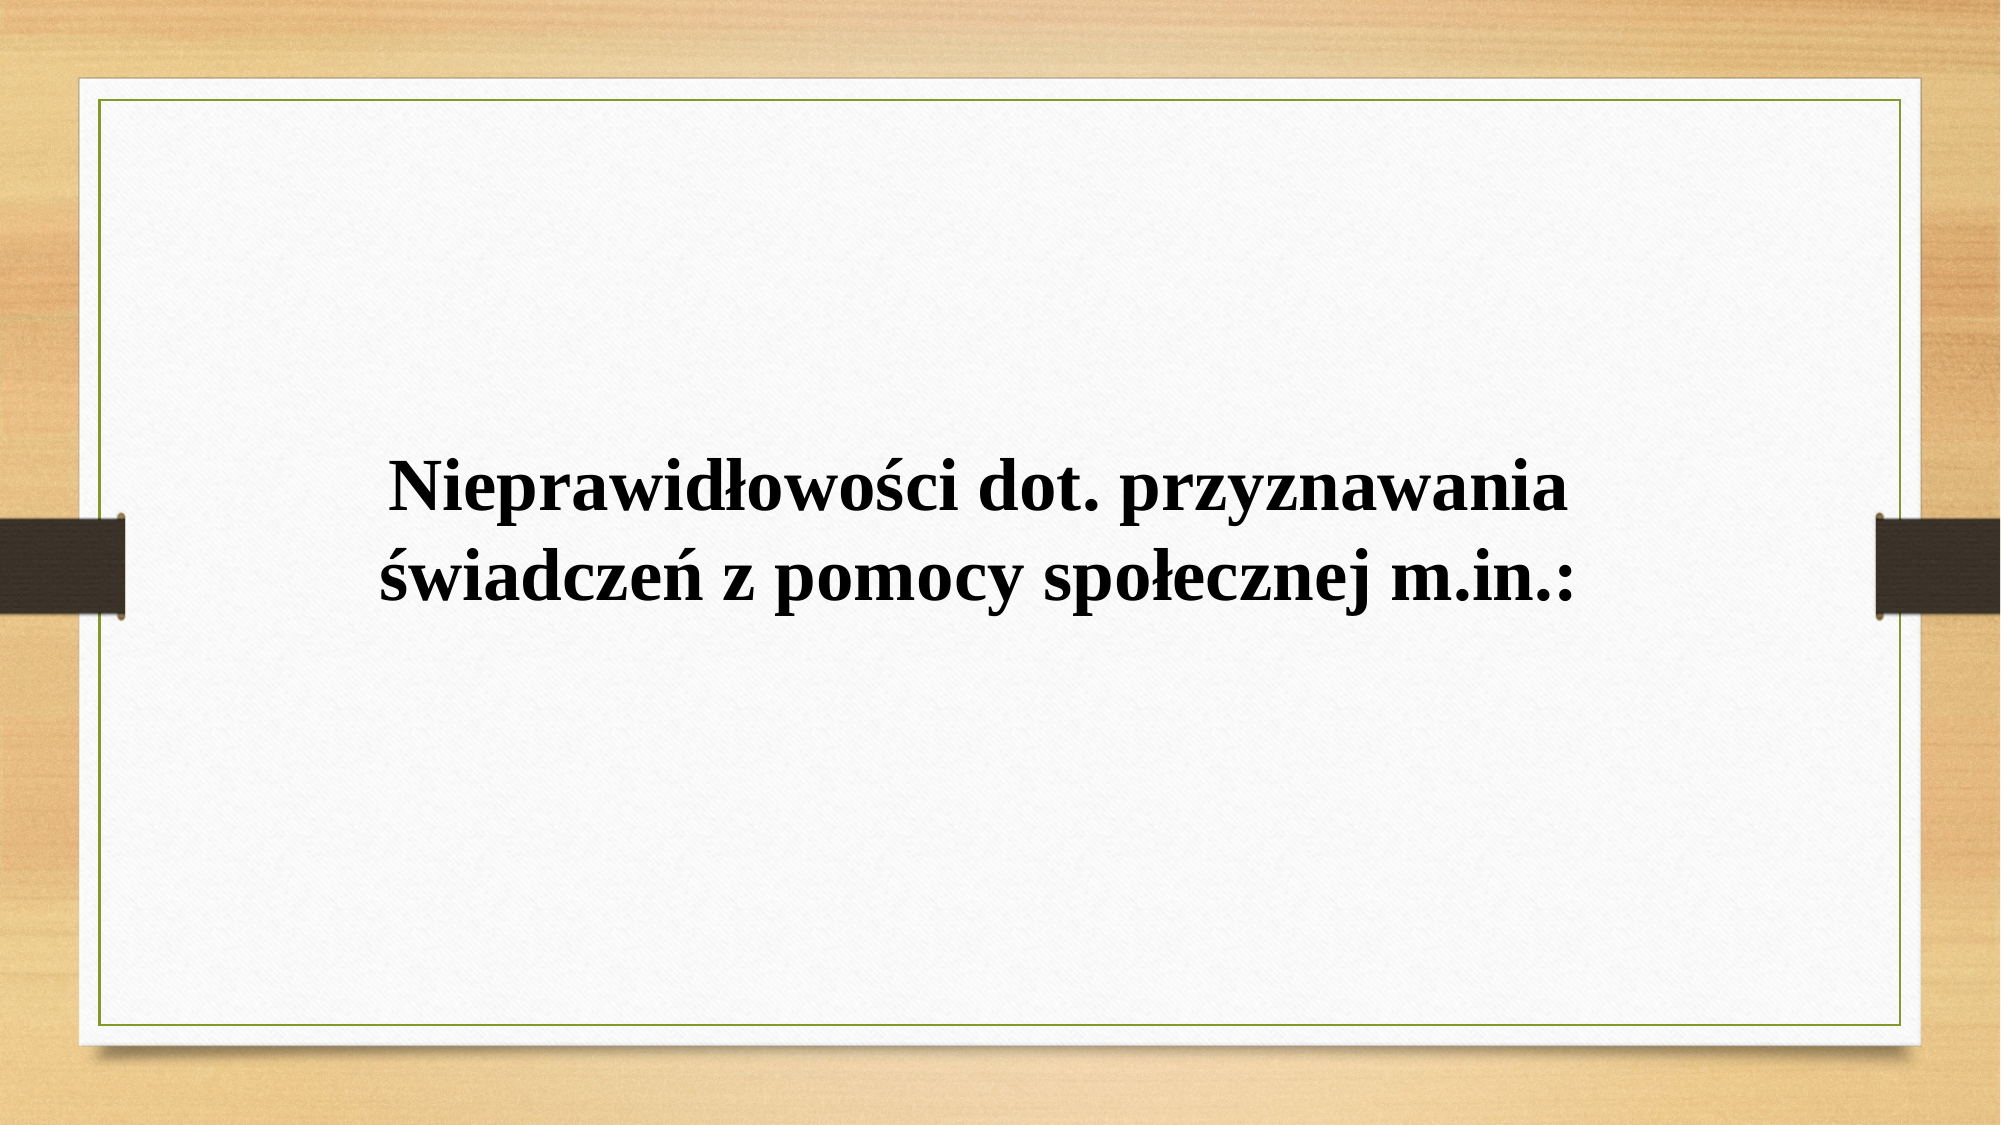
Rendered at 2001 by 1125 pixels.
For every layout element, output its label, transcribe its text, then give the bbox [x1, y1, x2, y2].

subtitle Nieprawidłowości dot. przyznawania świadczeń z pomocy społecznej m.in.: [241, 44, 1718, 1006]
